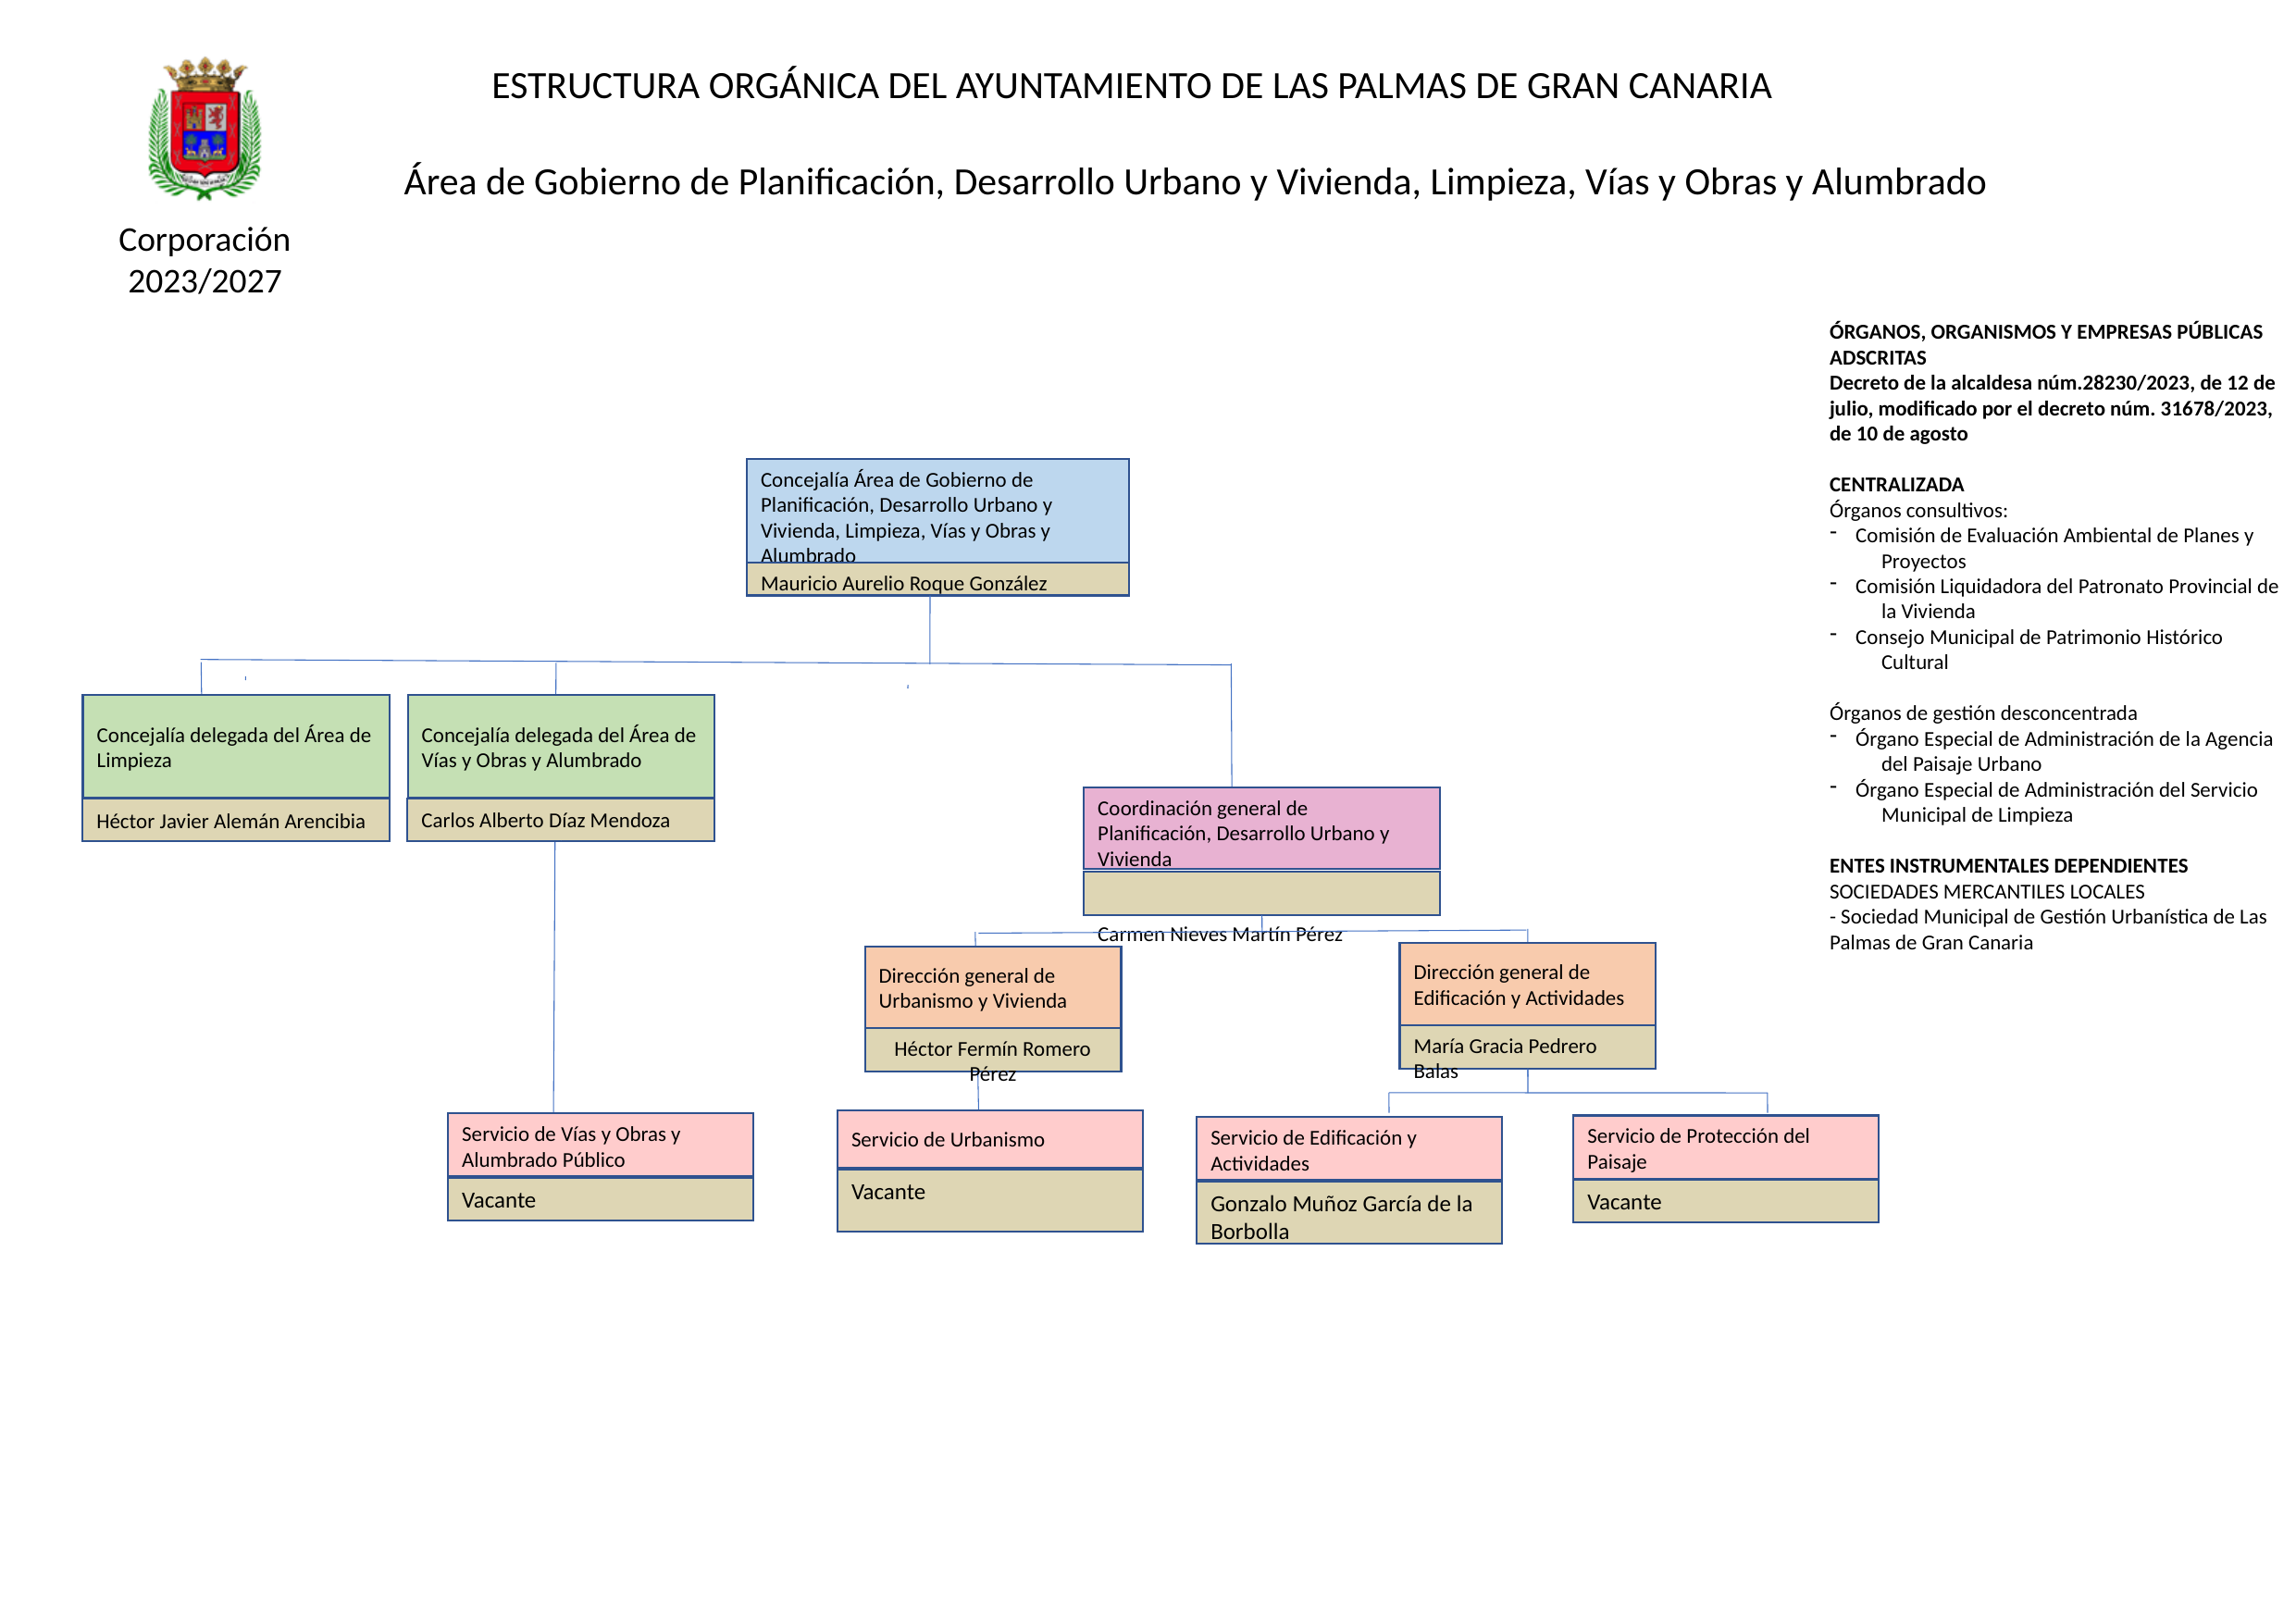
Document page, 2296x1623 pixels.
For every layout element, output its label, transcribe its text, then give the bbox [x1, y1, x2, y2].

text_box Gonzalo Muñoz García de la Borbolla [1197, 1182, 1502, 1244]
text_box ESTRUCTURA ORGÁNICA DEL AYUNTAMIENTO DE LAS PALMAS DE GRAN CANARIA [478, 53, 1787, 113]
text_box Servicio de Edificación y Actividades [1197, 1117, 1502, 1180]
text_box Dirección general de Edificación y Actividades [1400, 943, 1656, 1025]
text_box Carmen Nieves Martín Pérez [1084, 872, 1440, 915]
text_box Dirección general de Urbanismo y Vivienda [865, 947, 1122, 1028]
text_box Servicio de Protección del Paisaje [1573, 1115, 1879, 1179]
text_box Área de Gobierno de Planificación, Desarrollo Urbano y Vivienda, Limpieza, Vías y Obras y Alumbrado [391, 149, 2208, 209]
text_box Concejalía delegada del Área de Vías y Obras y Alumbrado [408, 695, 714, 798]
picture [146, 53, 263, 204]
text_box Vacante [1573, 1180, 1879, 1222]
text_box Mauricio Aurelio Roque González [747, 563, 1129, 596]
text_box Carlos Alberto Díaz Mendoza [407, 799, 714, 841]
text_box Servicio de Vías y Obras y Alumbrado Público [448, 1113, 753, 1177]
text_box Héctor Fermín Romero Pérez [865, 1028, 1122, 1072]
text_box Concejalía Área de Gobierno de Planificación, Desarrollo Urbano y Vivienda, Limpieza, Vías y Obras y Alumbrado [747, 459, 1129, 563]
text_box Corporación 2023/2027 [82, 209, 328, 306]
text_box Servicio de Urbanismo [838, 1110, 1143, 1168]
text_box Héctor Javier Alemán Arencibia [82, 799, 390, 841]
text_box Coordinación general de Planificación, Desarrollo Urbano y Vivienda [1084, 787, 1440, 869]
text_box María Gracia Pedrero Balas [1400, 1025, 1656, 1069]
text_box Concejalía delegada del Área de Limpieza [83, 695, 390, 798]
text_box Vacante [448, 1178, 753, 1220]
text_box Vacante [838, 1170, 1143, 1232]
text_box ÓRGANOS, ORGANISMOS Y EMPRESAS PÚBLICAS ADSCRITAS Decreto de la alcaldesa núm.28230/2023, de 12 de julio, modificado por el decreto núm. 31678/2023, de 10 de agosto CENTRALIZADA Órganos consultivos: Comisión de Evaluación Ambiental de Planes y Proyectos Comisión Liquidadora del Patronato Provincial de la Vivienda Consejo Municipal de Patrimonio Histórico Cultural Órganos de gestión desconcentrada Órgano Especial de Administración de la Agencia del Paisaje Urbano Órgano Especial de Administración del Servicio Municipal de Limpieza ENTES INSTRUMENTALES DEPENDIENTES SOCIEDADES MERCANTILES LOCALES - Sociedad Municipal de Gestión Urbanística de Las Palmas de Gran Canaria [1816, 312, 2295, 960]
